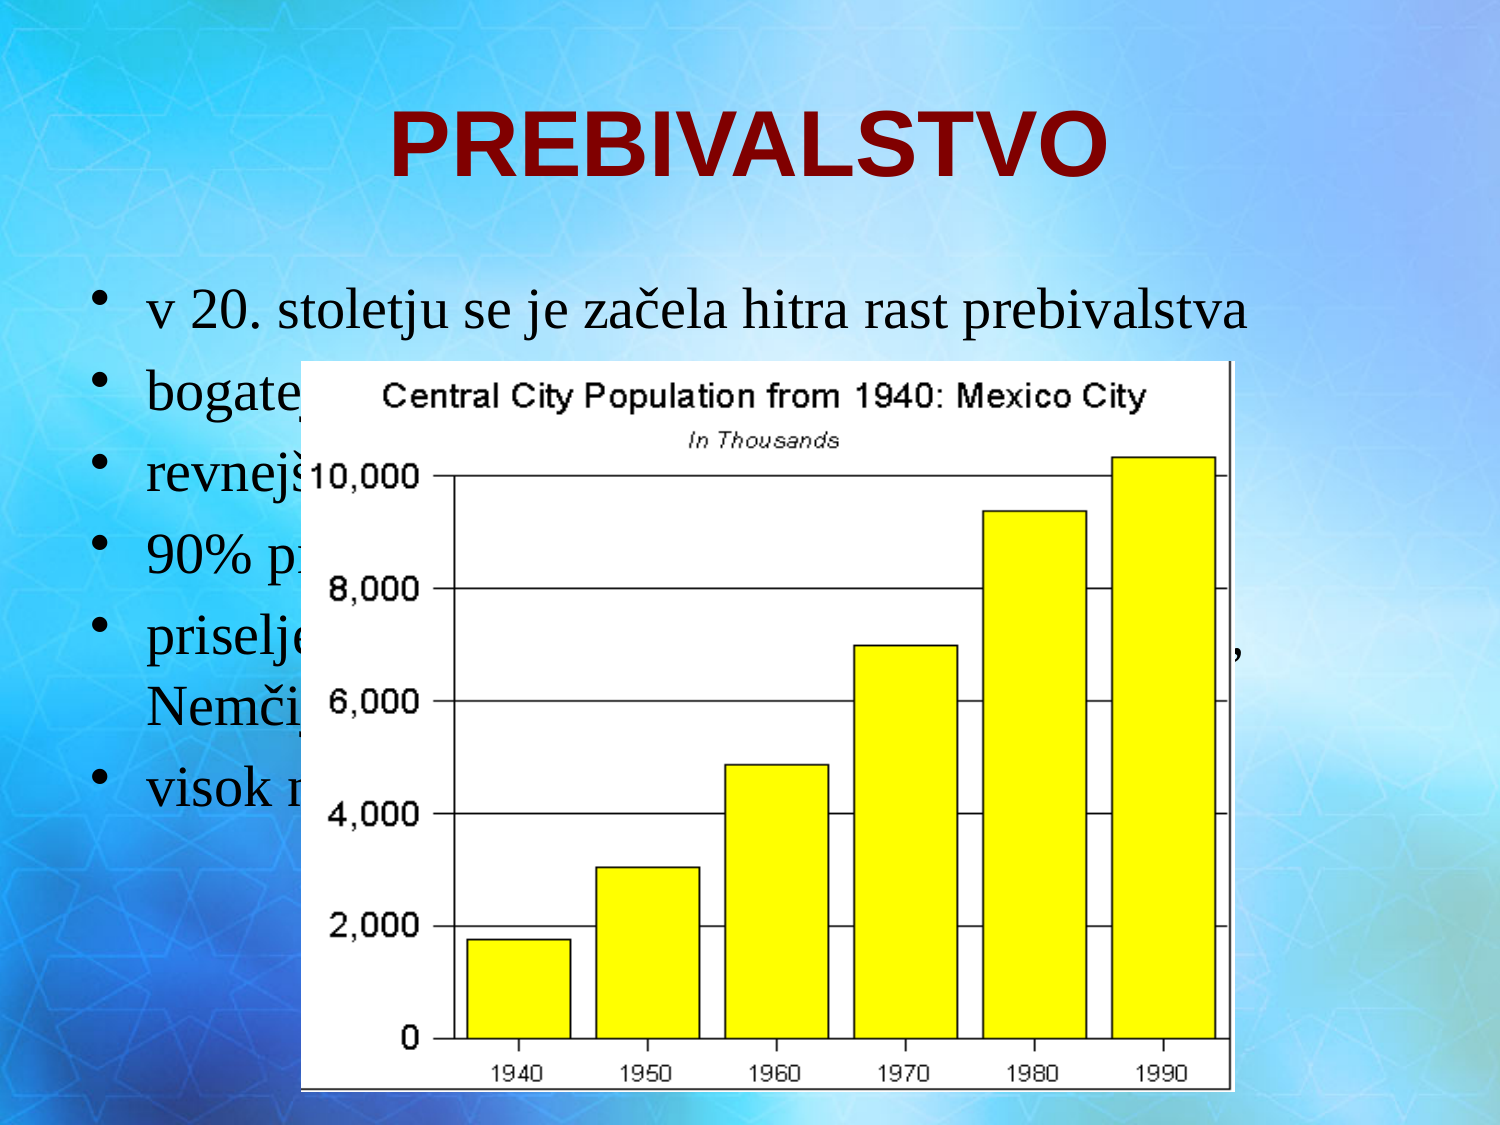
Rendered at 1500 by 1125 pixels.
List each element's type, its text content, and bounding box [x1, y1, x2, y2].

title PREBIVALSTVO [75, 45, 1425, 233]
list v 20. stoletju se je začela hitra rast prebivalstva bogatejši sloj: jug in jugo - zahod revnejši sloj: vzhod in severo - vzhod 90% prebivalcev je katoličanov priseljenci: ZDA, Argentina, Brazilija, Španija, Nemčija, Kitajska… visok naravni prilastek [75, 262, 1425, 1005]
picture [0, 0, 1500, 1125]
